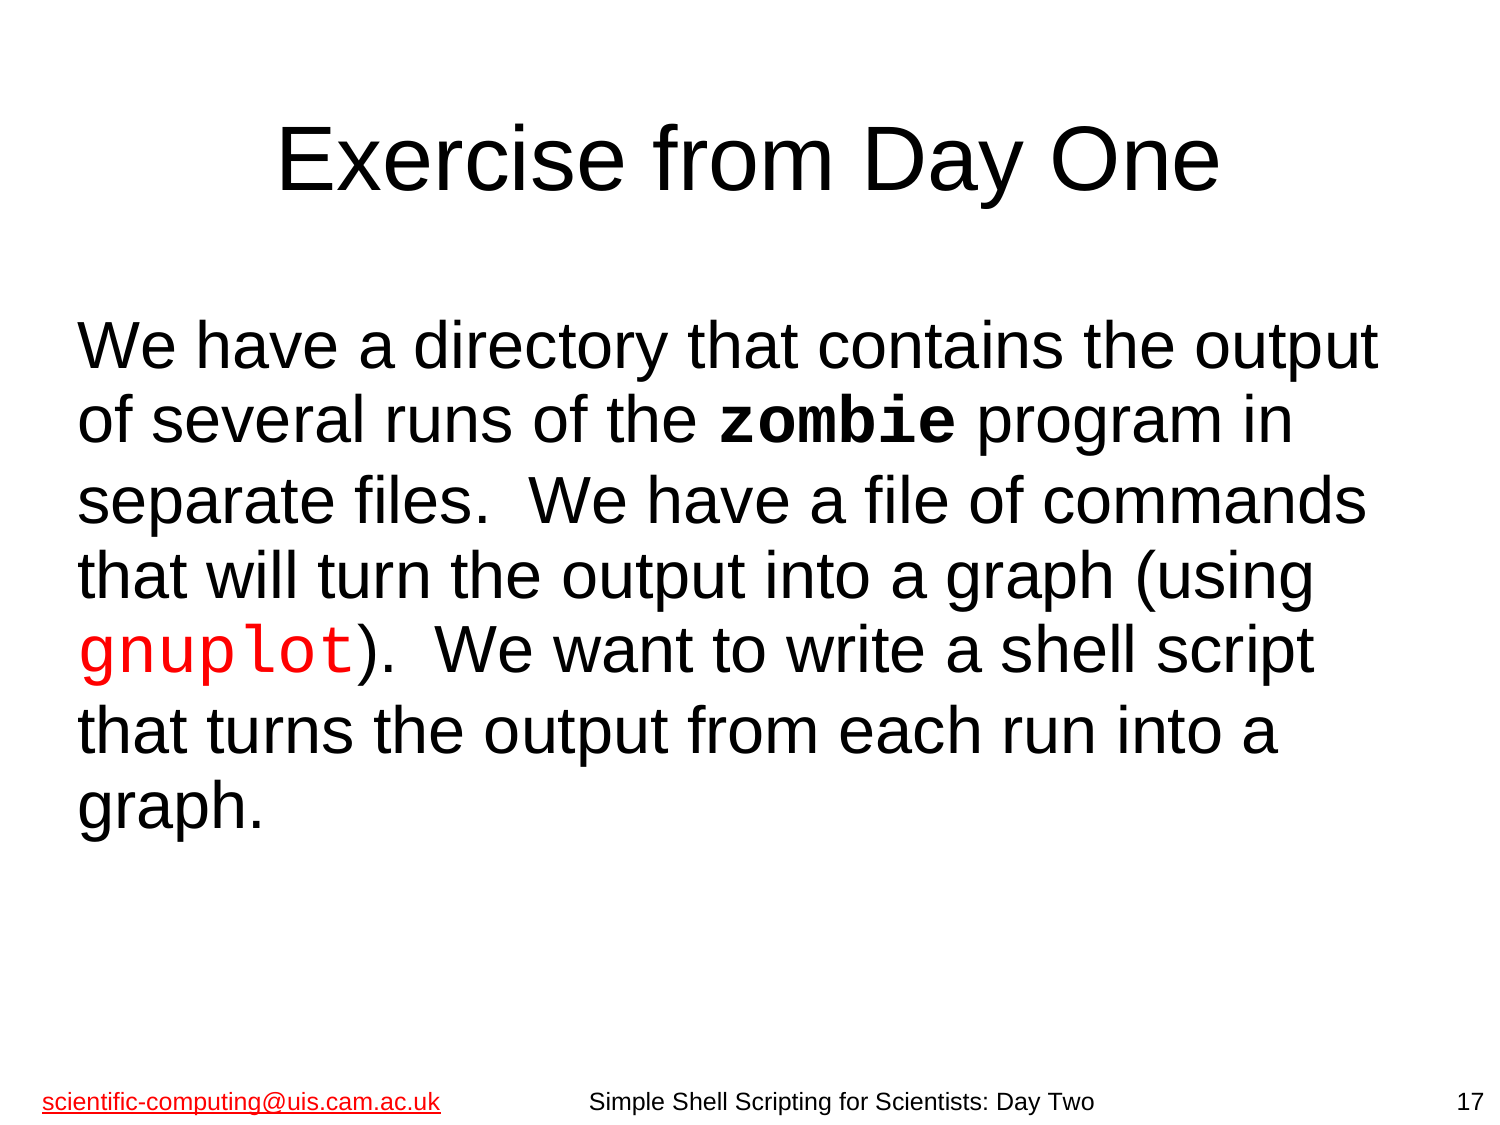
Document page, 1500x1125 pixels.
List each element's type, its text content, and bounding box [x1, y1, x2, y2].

title Exercise from Day One [24, 50, 1476, 268]
list We have a directory that contains the output of several runs of the zombie program in separate files. We have a file of commands that will turn the output into a graph (using gnuplot). We want to write a shell script that turns the output from each run into a graph. [62, 299, 1438, 1051]
